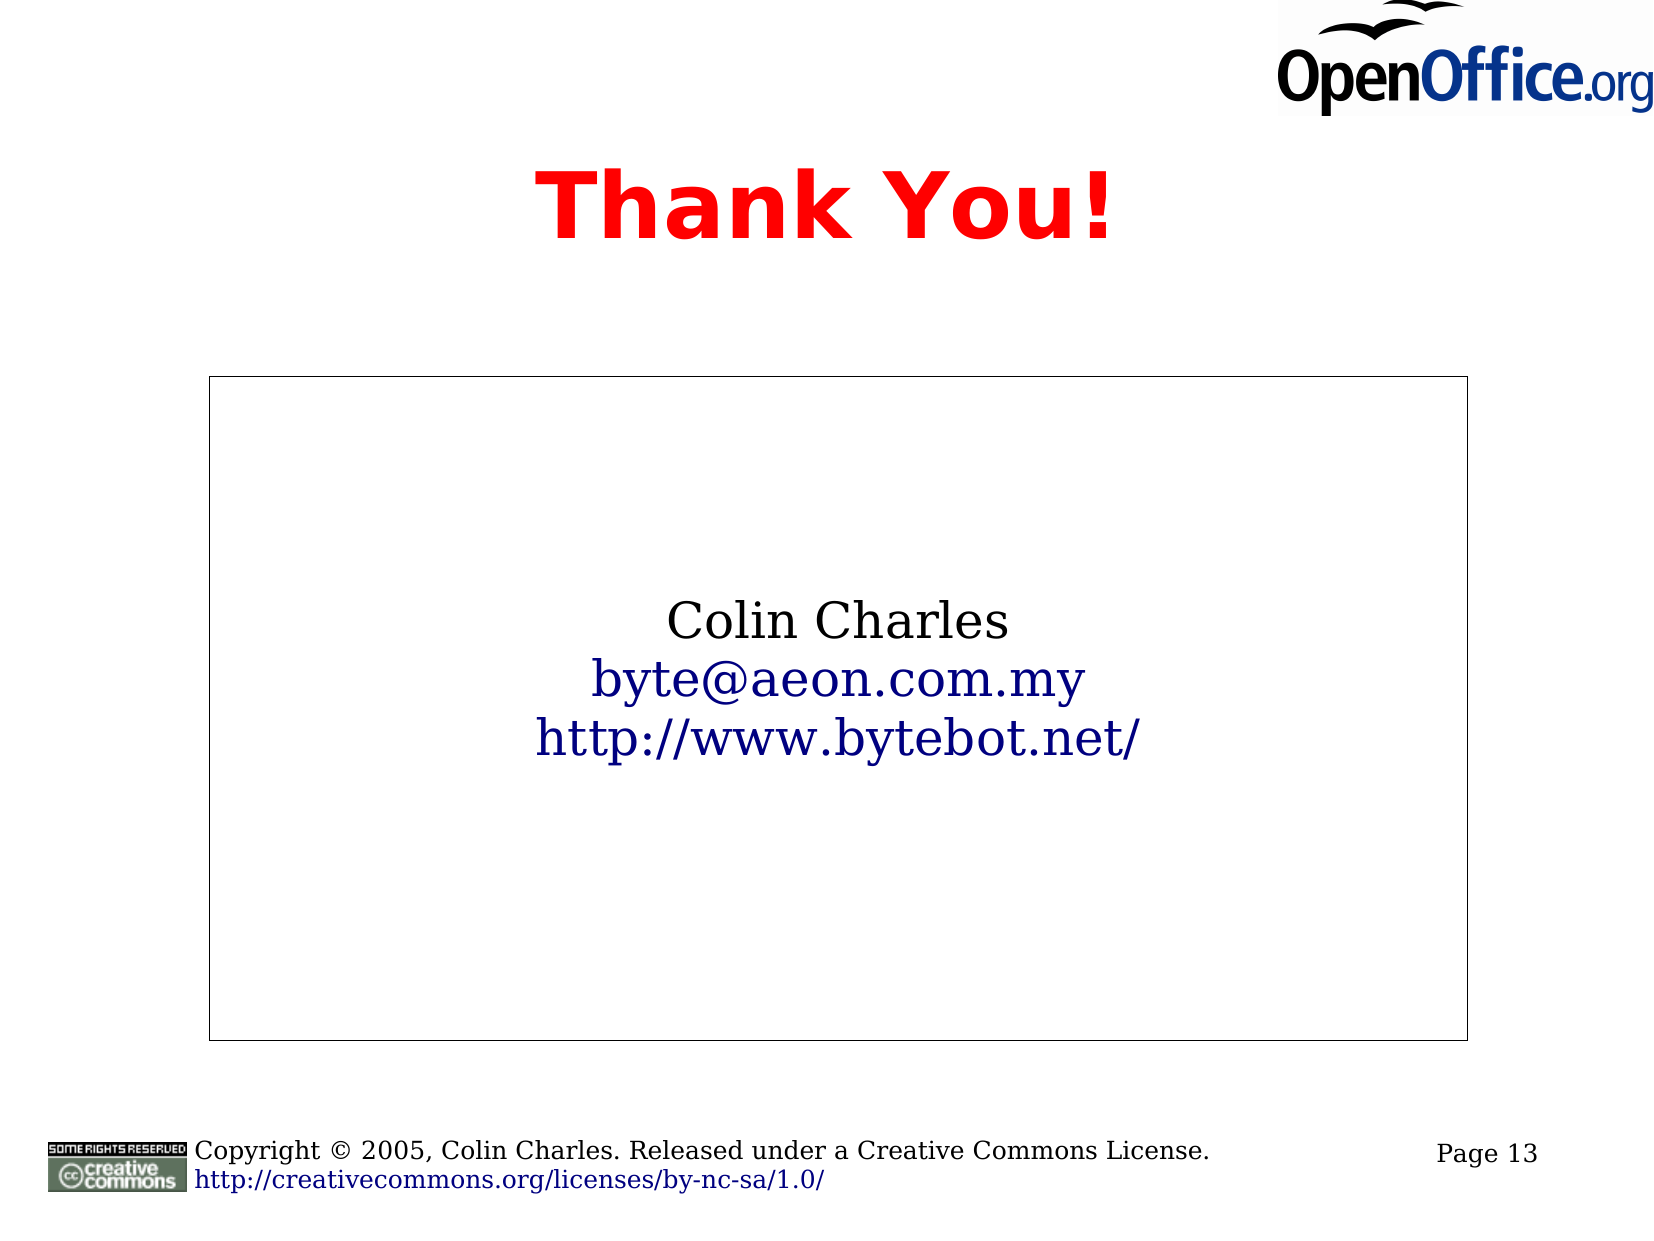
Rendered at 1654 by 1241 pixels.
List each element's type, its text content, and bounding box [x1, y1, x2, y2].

text_box Colin Charles byte@aeon.com.my http://www.bytebot.net/ [209, 376, 1468, 1041]
picture [48, 1142, 187, 1192]
picture [1278, 0, 1653, 116]
title Thank You! [121, 102, 1534, 311]
